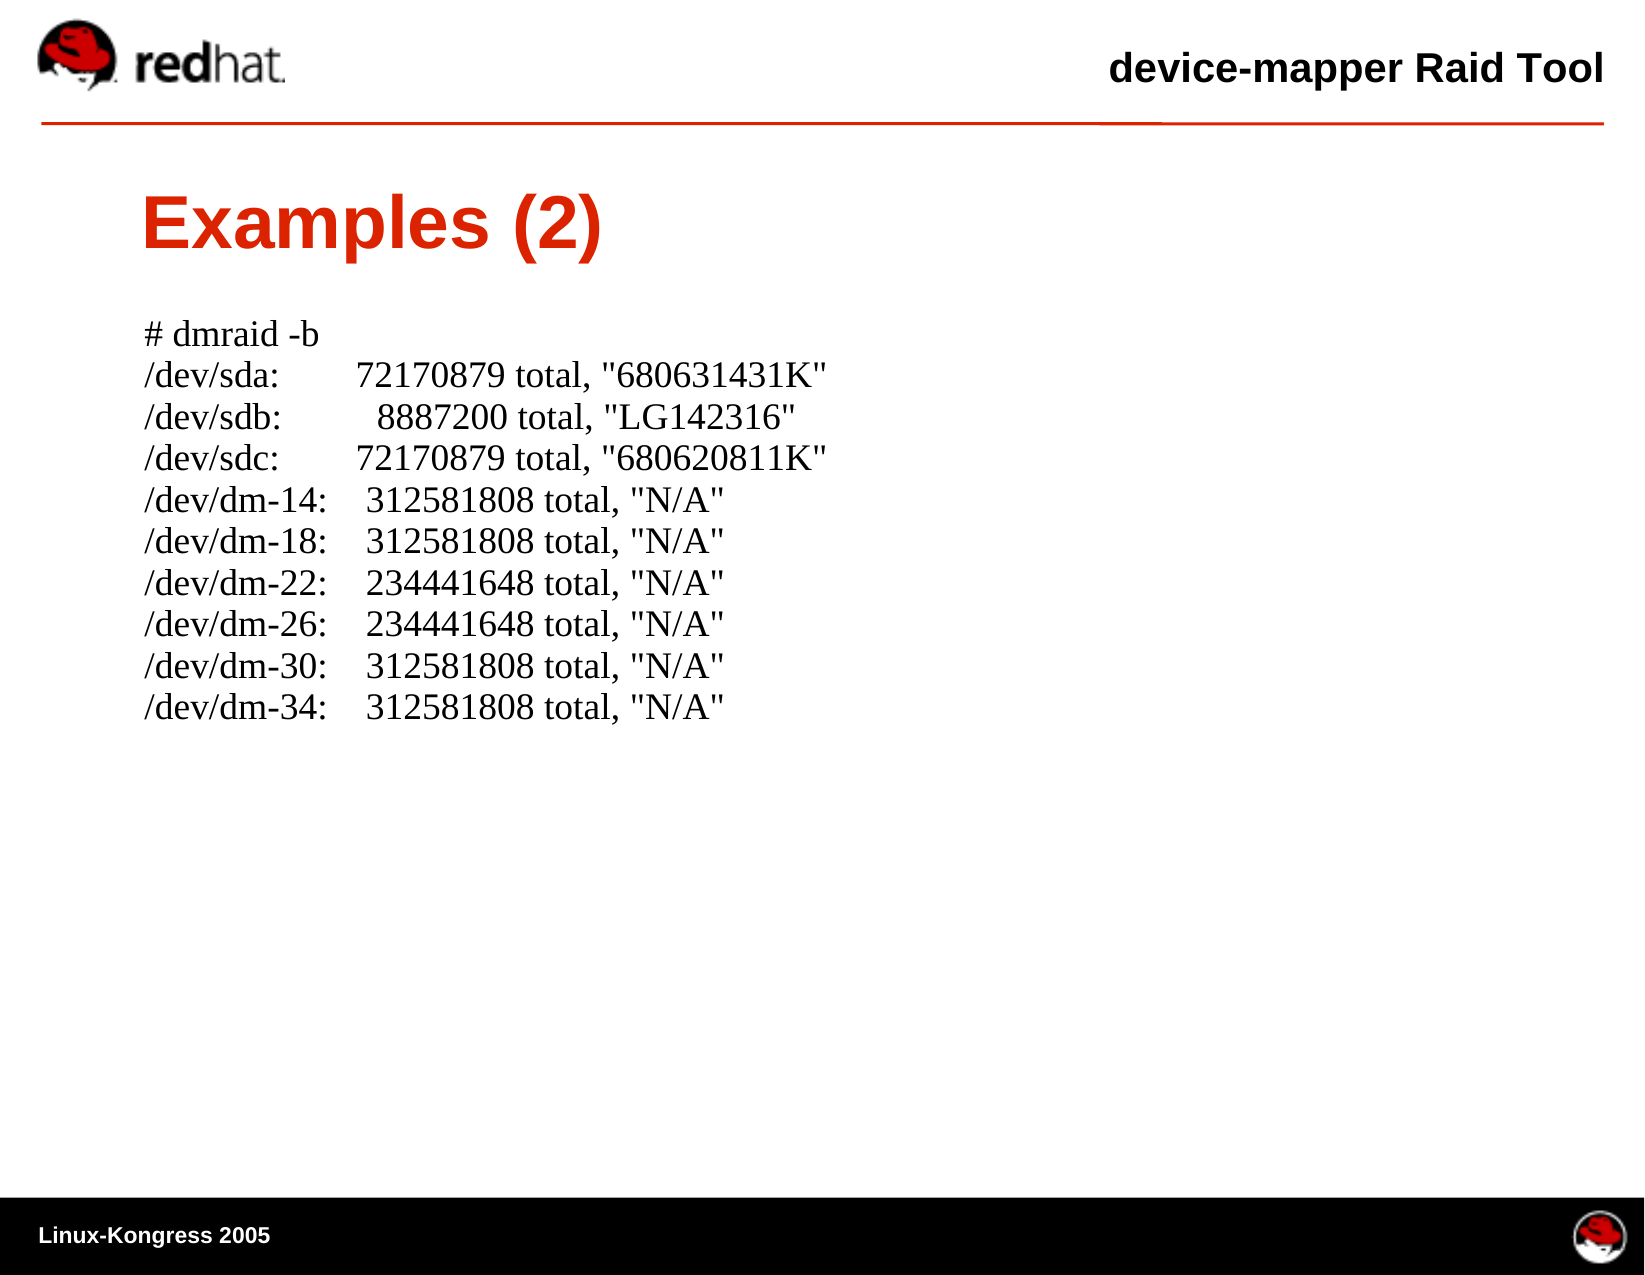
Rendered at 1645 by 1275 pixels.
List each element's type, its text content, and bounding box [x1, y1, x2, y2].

text_box # dmraid -b /dev/sda: 72170879 total, "680631431K" /dev/sdb: 8887200 total, "LG142316" /dev/sdc: 72170879 total, "680620811K" /dev/dm-14: 312581808 total, "N/A" /dev/dm-18: 312581808 total, "N/A" /dev/dm-22: 234441648 total, "N/A" /dev/dm-26: 234441648 total, "N/A" /dev/dm-30: 312581808 total, "N/A" /dev/dm-34: 312581808 total, "N/A" [144, 312, 828, 915]
text_box Linux-Kongress 2005 [38, 1222, 382, 1252]
text_box device-mapper Raid Tool [959, 44, 1605, 97]
text_box [0, 1197, 1645, 1275]
text_box Examples (2) [141, 180, 642, 275]
picture [36, 17, 285, 102]
picture [1568, 1207, 1632, 1270]
